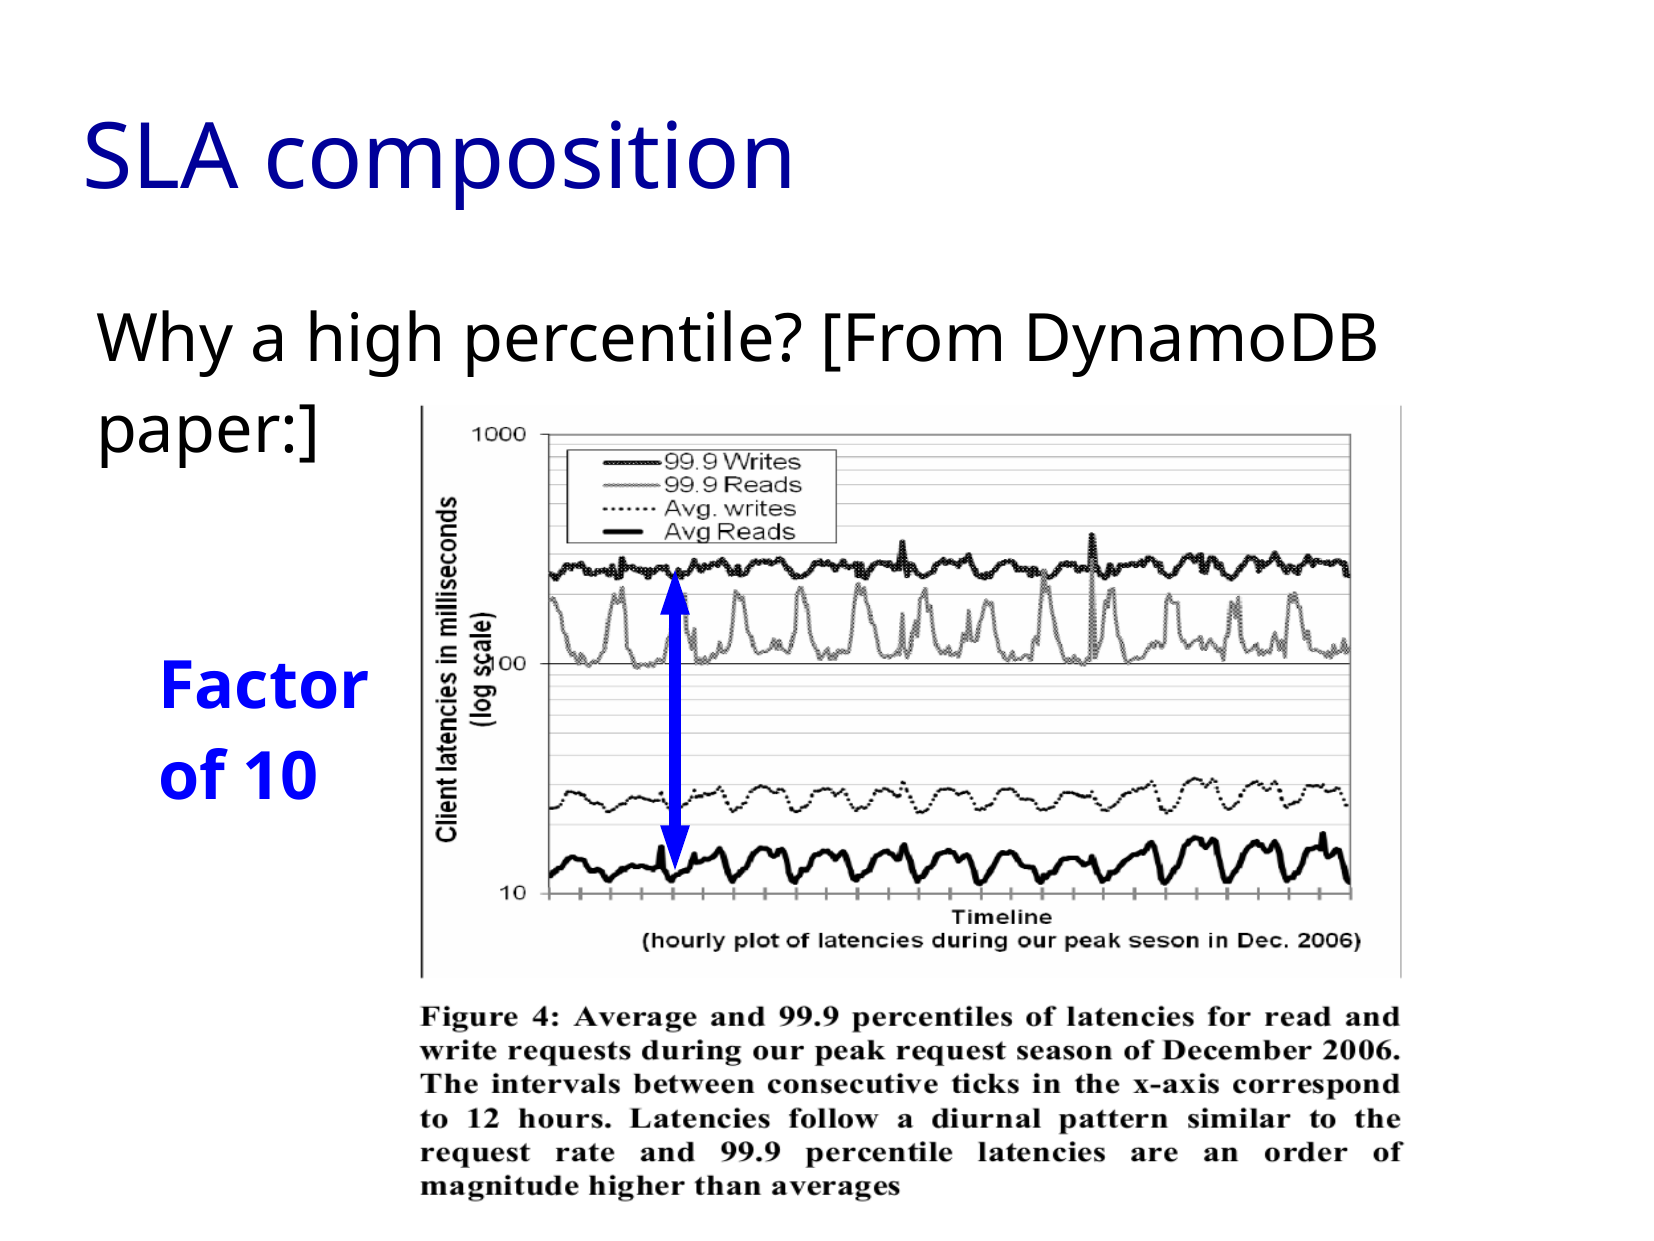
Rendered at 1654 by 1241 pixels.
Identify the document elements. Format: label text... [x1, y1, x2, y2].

picture [405, 389, 1411, 1216]
title SLA composition [82, 49, 1571, 257]
list Why a high percentile? [From DynamoDB paper:] [60, 290, 1571, 1096]
text_box Factor of 10 [143, 630, 406, 839]
